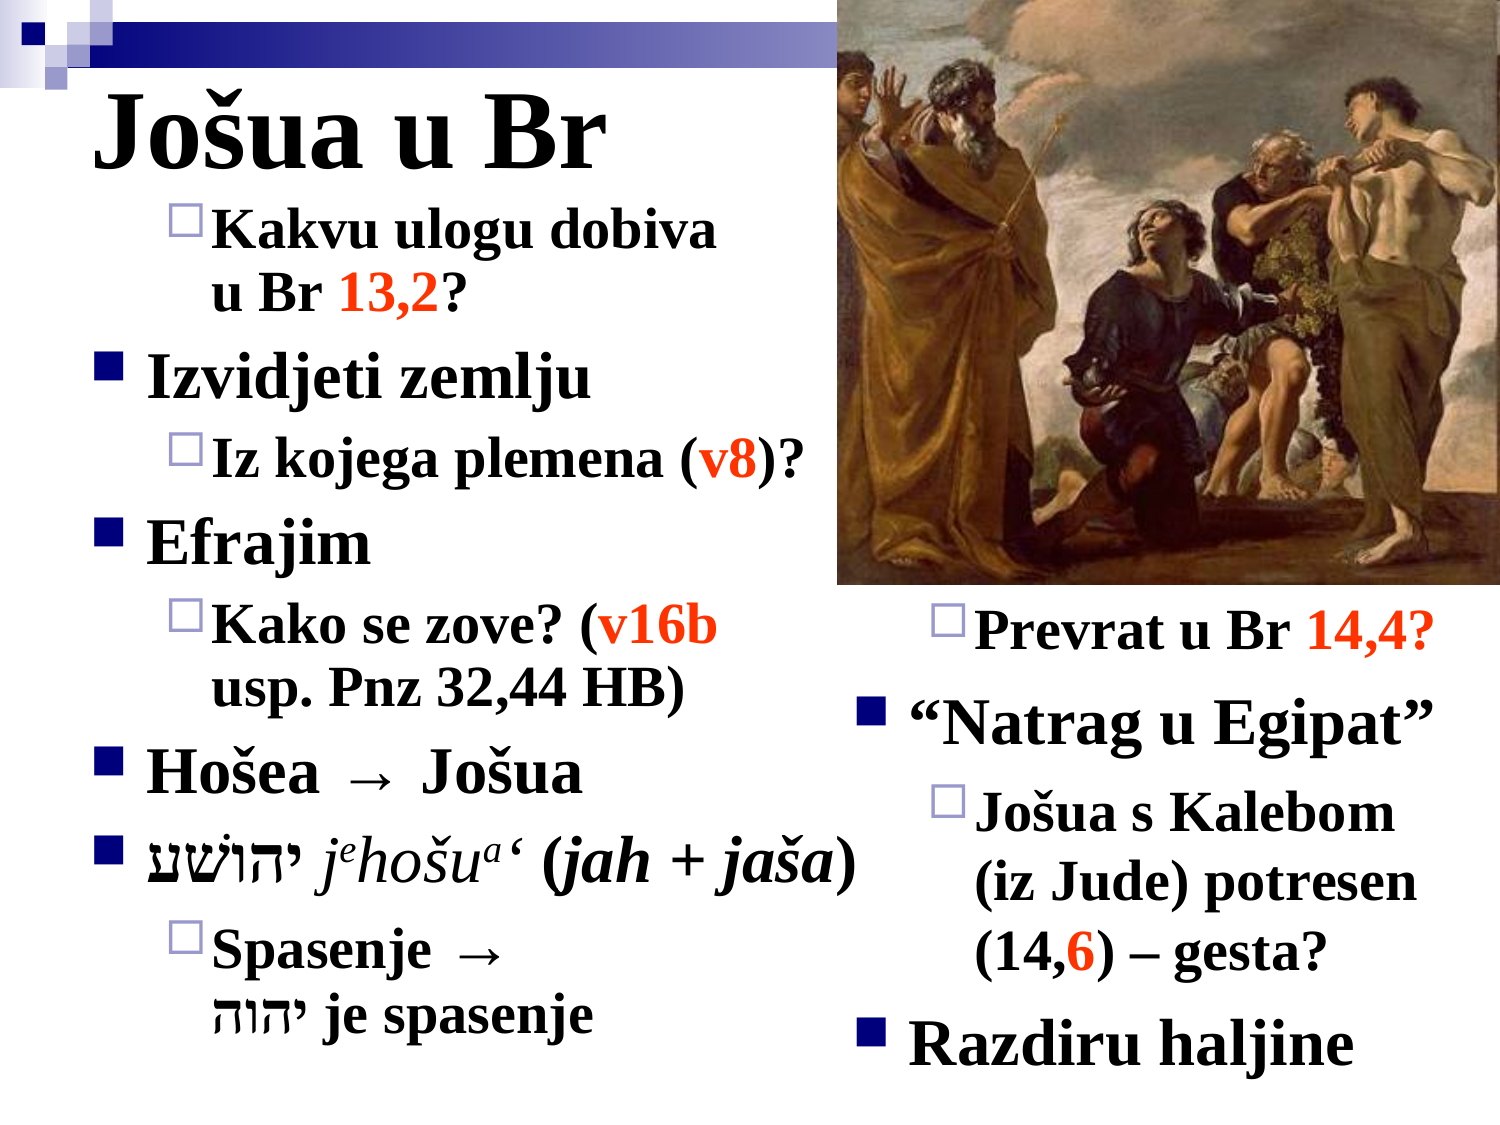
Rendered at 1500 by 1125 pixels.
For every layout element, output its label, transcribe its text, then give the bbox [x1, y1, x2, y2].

title Jošua u Br [75, 0, 837, 190]
list Prevrat u Br 14,4? “Natrag u Egipat” Jošua s Kalebom (iz Jude) potresen (14,6) – gesta? Razdiru haljine [837, 585, 1500, 1125]
picture [837, 0, 1500, 585]
list Kakvu ulogu dobiva u Br 13,2? Izvidjeti zemlju Iz kojega plemena (v8)? Efrajim Kako se zove? (v16b usp. Pnz 32,44 HB) Hošea → Jošua יהושׁע jehošua‘ (jah + jaša) Spasenje → יהוה je spasenje [74, 190, 837, 1125]
